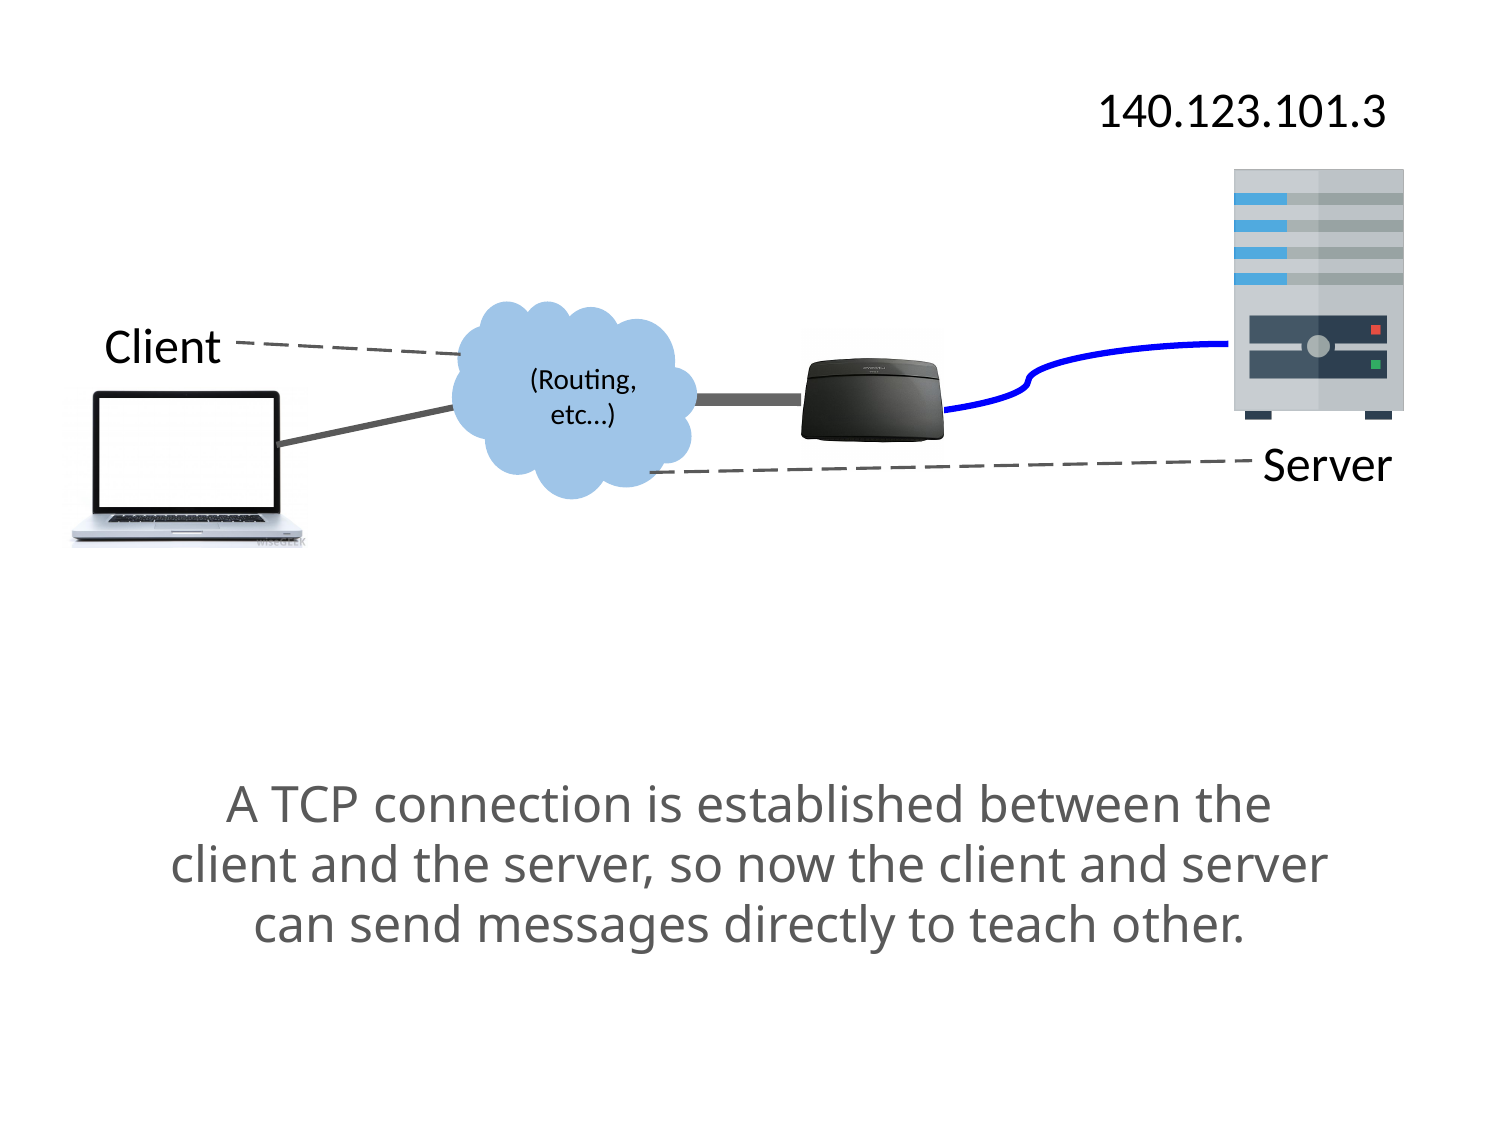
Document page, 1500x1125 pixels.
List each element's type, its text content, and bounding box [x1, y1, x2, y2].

text_box (Routing, etc…) [451, 301, 698, 500]
picture [1183, 165, 1450, 404]
text_box Server [1082, 404, 1500, 518]
list A TCP connection is established between the client and the server, so now the client and server can send messages directly to teach other. [148, 757, 1352, 1012]
text_box Client [0, 287, 410, 400]
picture [801, 328, 944, 472]
text_box 140.123.101.3 [995, 51, 1488, 165]
picture [62, 400, 308, 548]
